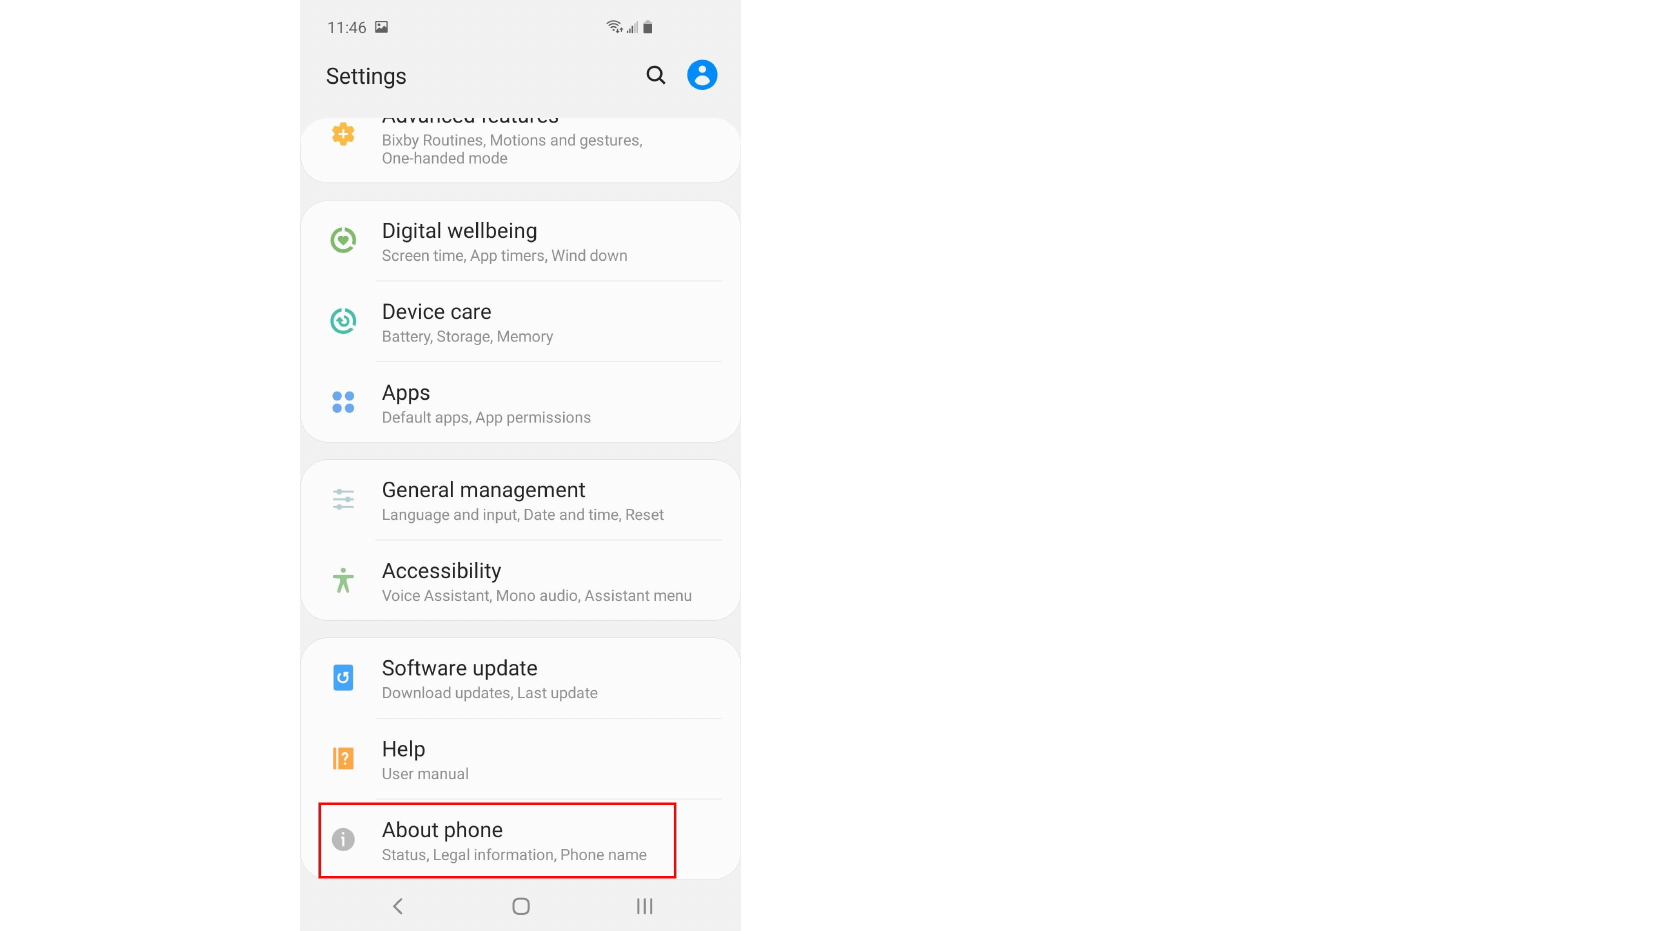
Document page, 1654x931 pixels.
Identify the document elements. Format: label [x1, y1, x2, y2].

picture [300, 0, 741, 931]
